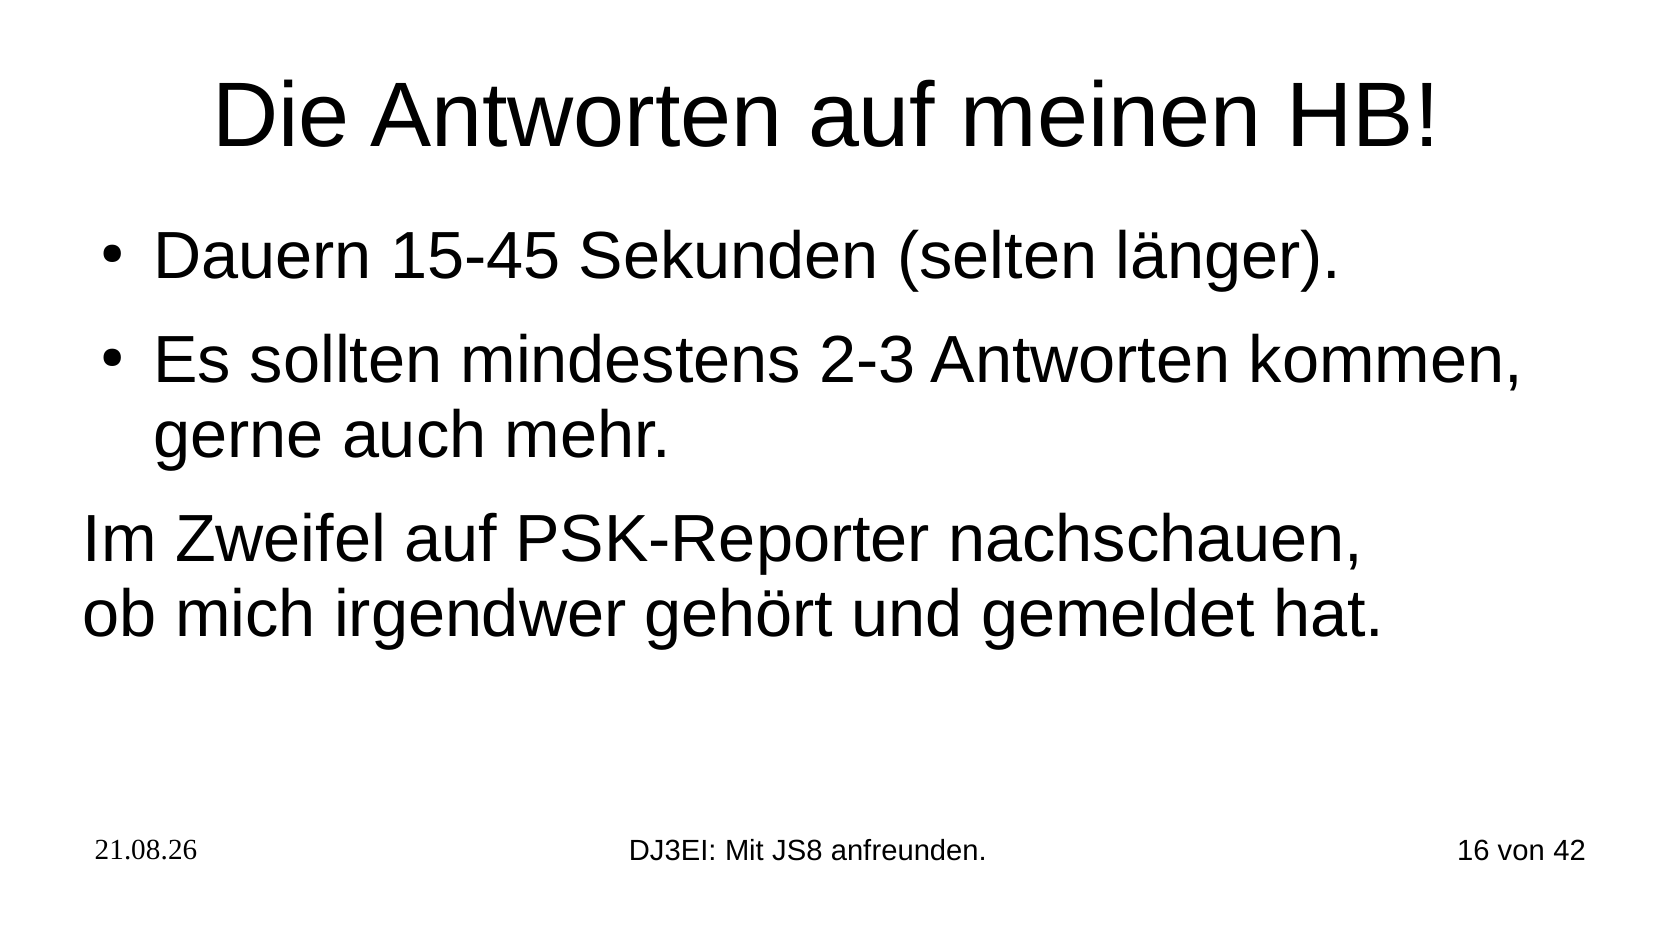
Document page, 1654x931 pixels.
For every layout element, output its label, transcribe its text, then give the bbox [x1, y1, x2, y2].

title Die Antworten auf meinen HB! [82, 37, 1571, 193]
list Dauern 15-45 Sekunden (selten länger). Es sollten mindestens 2-3 Antworten kommen, gerne auch mehr. Im Zweifel auf PSK-Reporter nachschauen, ob mich irgendwer gehört und gemeldet hat. [82, 217, 1571, 758]
